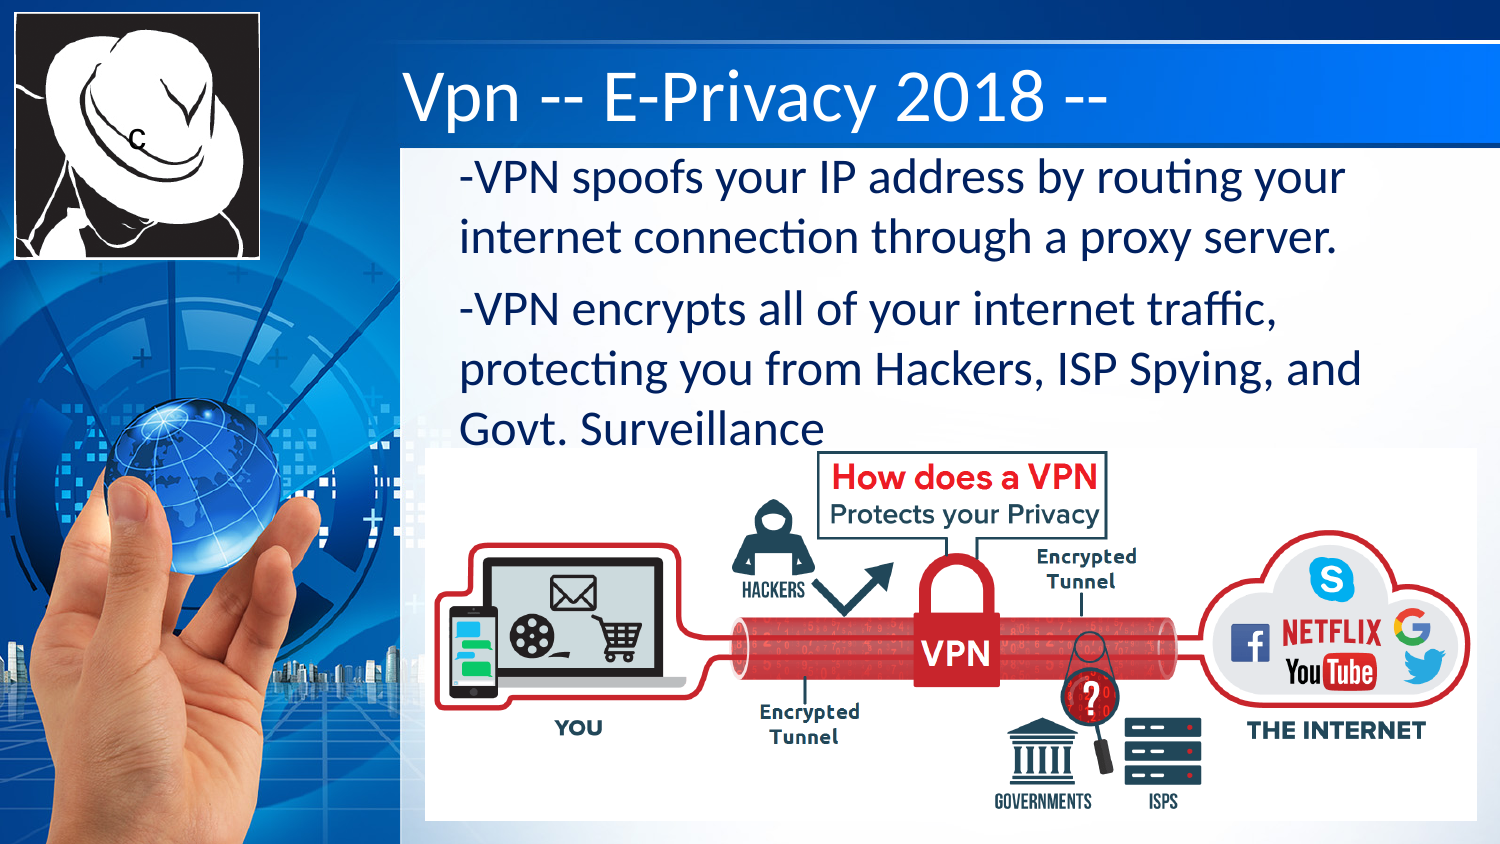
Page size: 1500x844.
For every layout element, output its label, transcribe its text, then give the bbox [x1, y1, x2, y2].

picture [0, 0, 1500, 844]
list -VPN spoofs your IP address by routing your internet connection through a proxy server. -VPN encrypts all of your internet traffic, protecting you from Hackers, ISP Spying, and Govt. Surveillance [387, 136, 1477, 776]
title Vpn -- E-Privacy 2018 -- [387, 28, 1390, 136]
